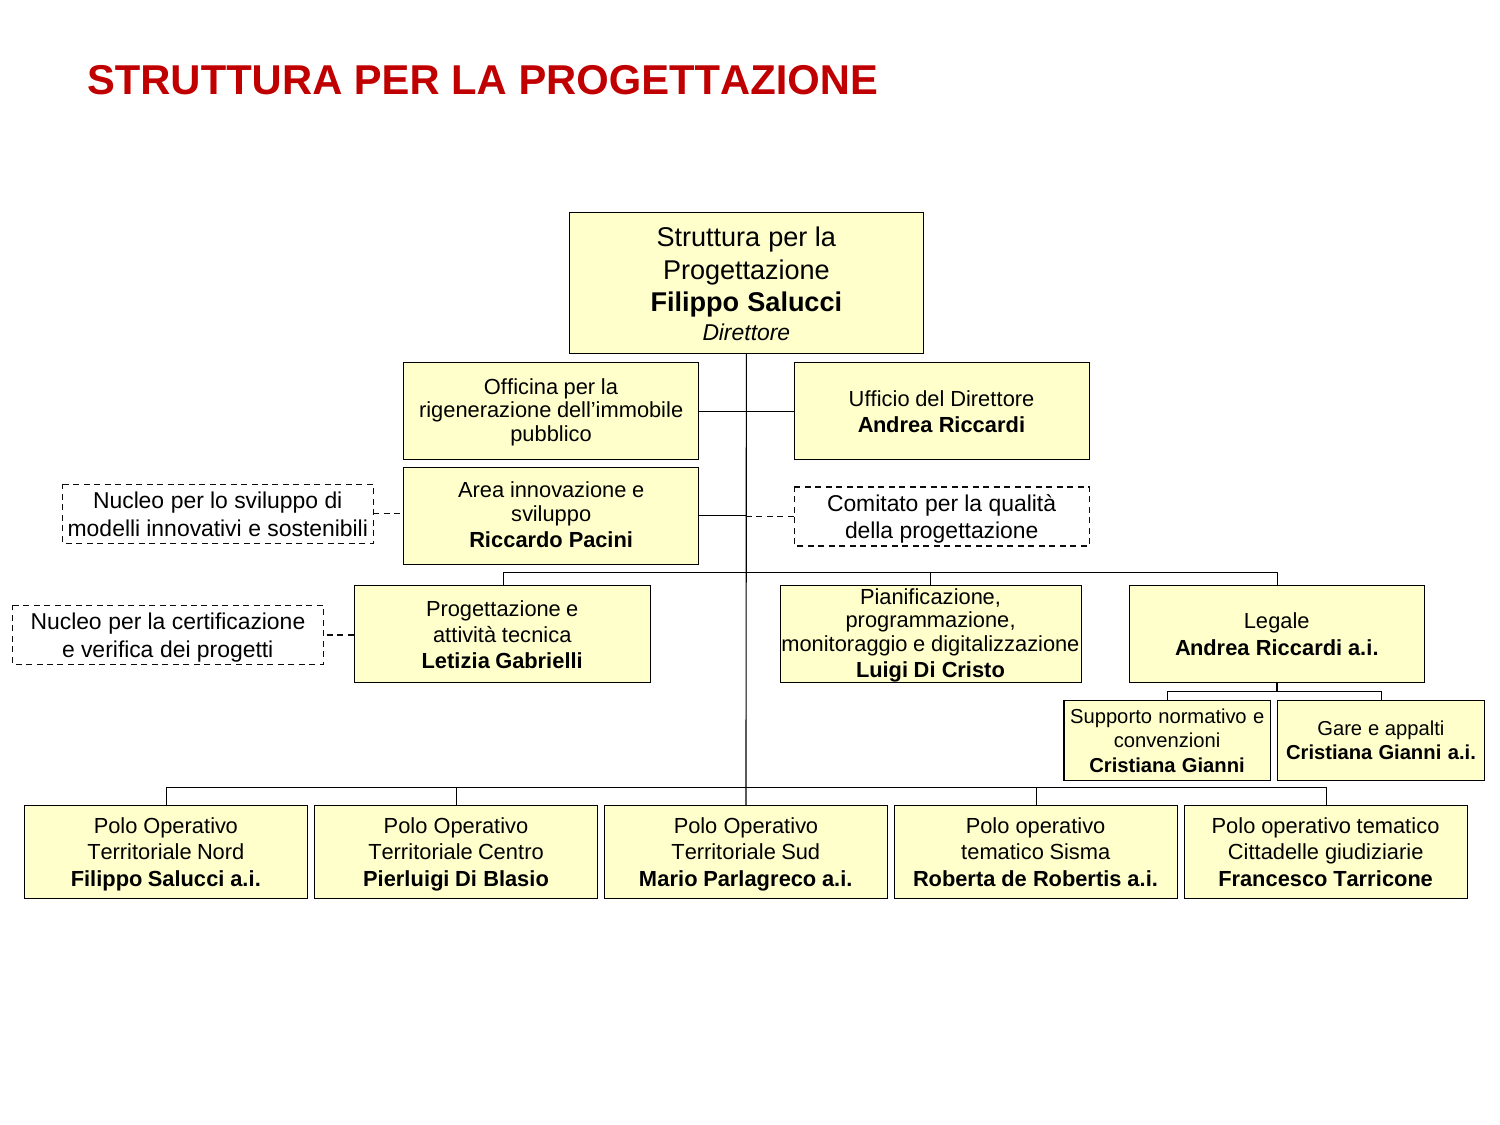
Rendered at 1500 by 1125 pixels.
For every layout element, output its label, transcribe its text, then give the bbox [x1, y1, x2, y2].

text_box STRUTTURA PER LA PROGETTAZIONE [72, 45, 1462, 128]
picture [11, 211, 1489, 905]
